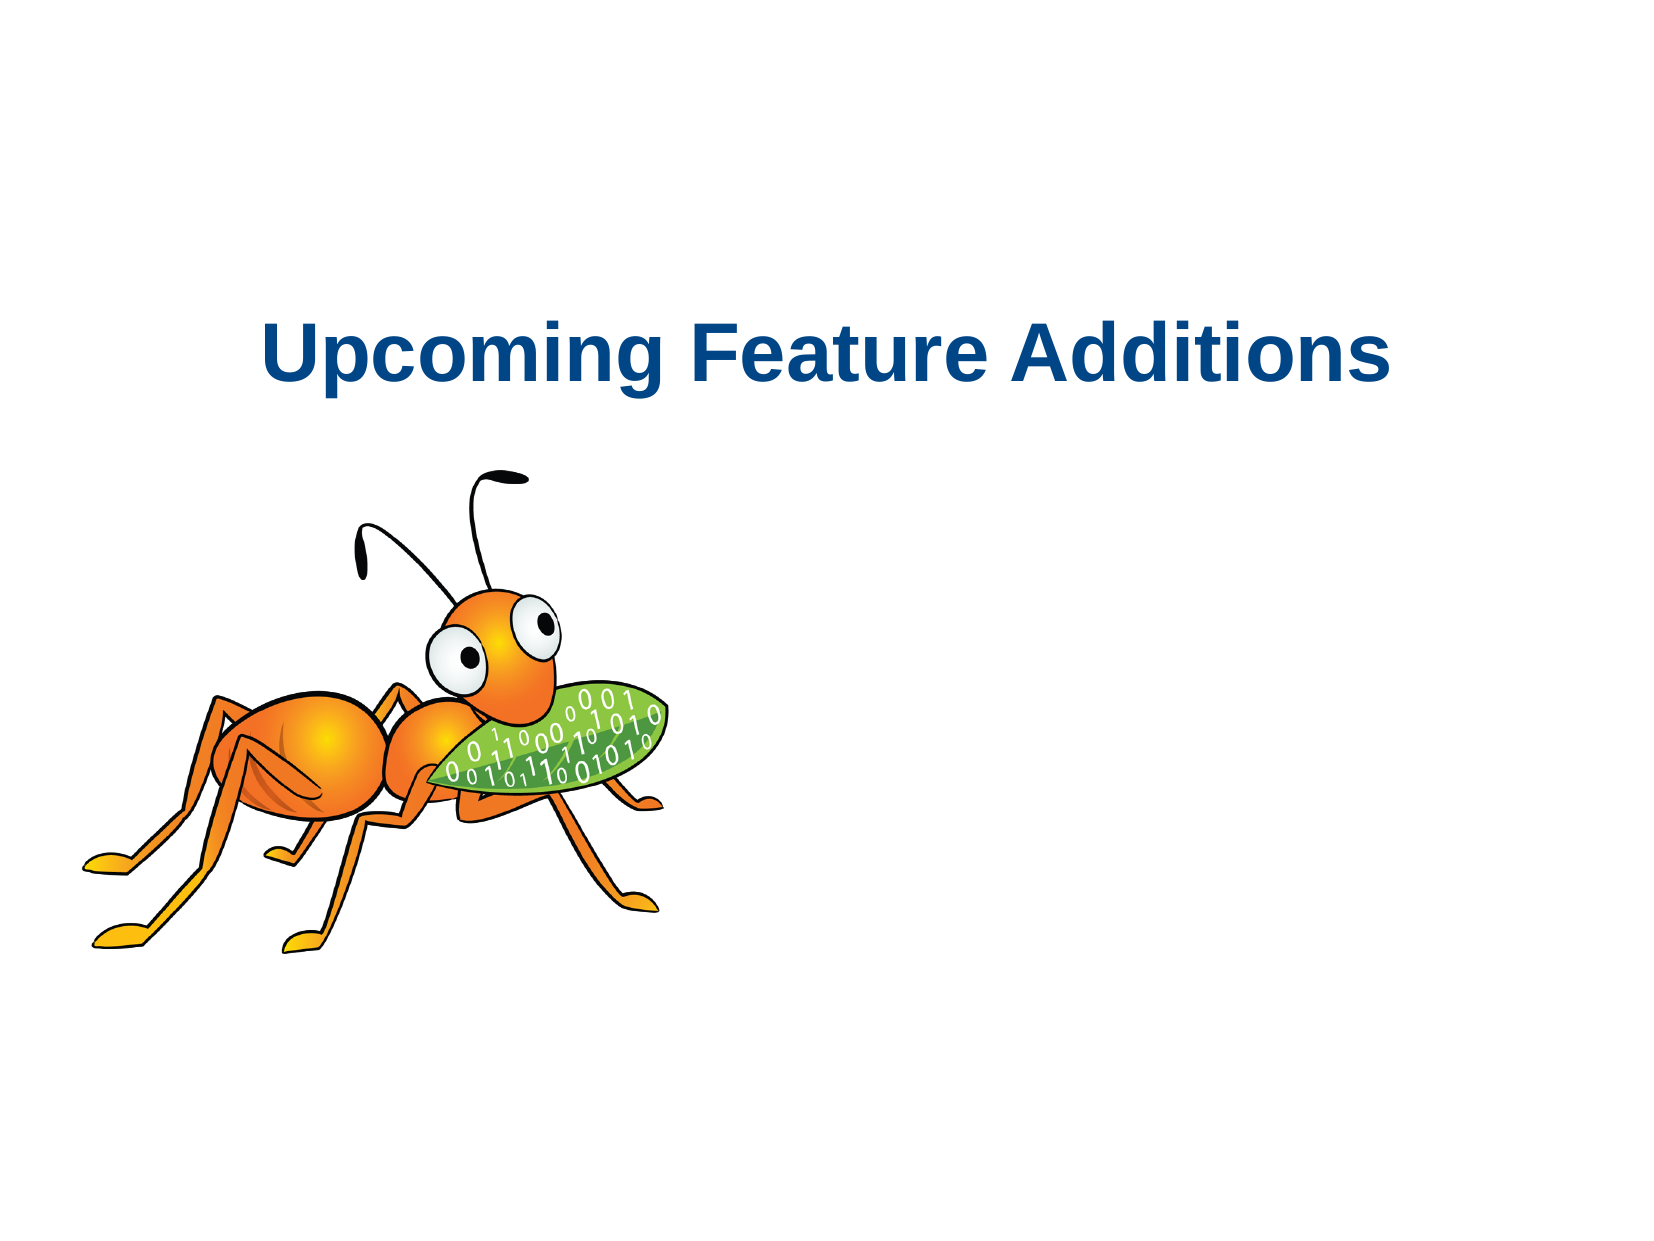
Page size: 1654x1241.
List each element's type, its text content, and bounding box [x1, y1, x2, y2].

picture [74, 464, 676, 961]
subtitle Upcoming Feature Additions [82, 213, 1571, 493]
